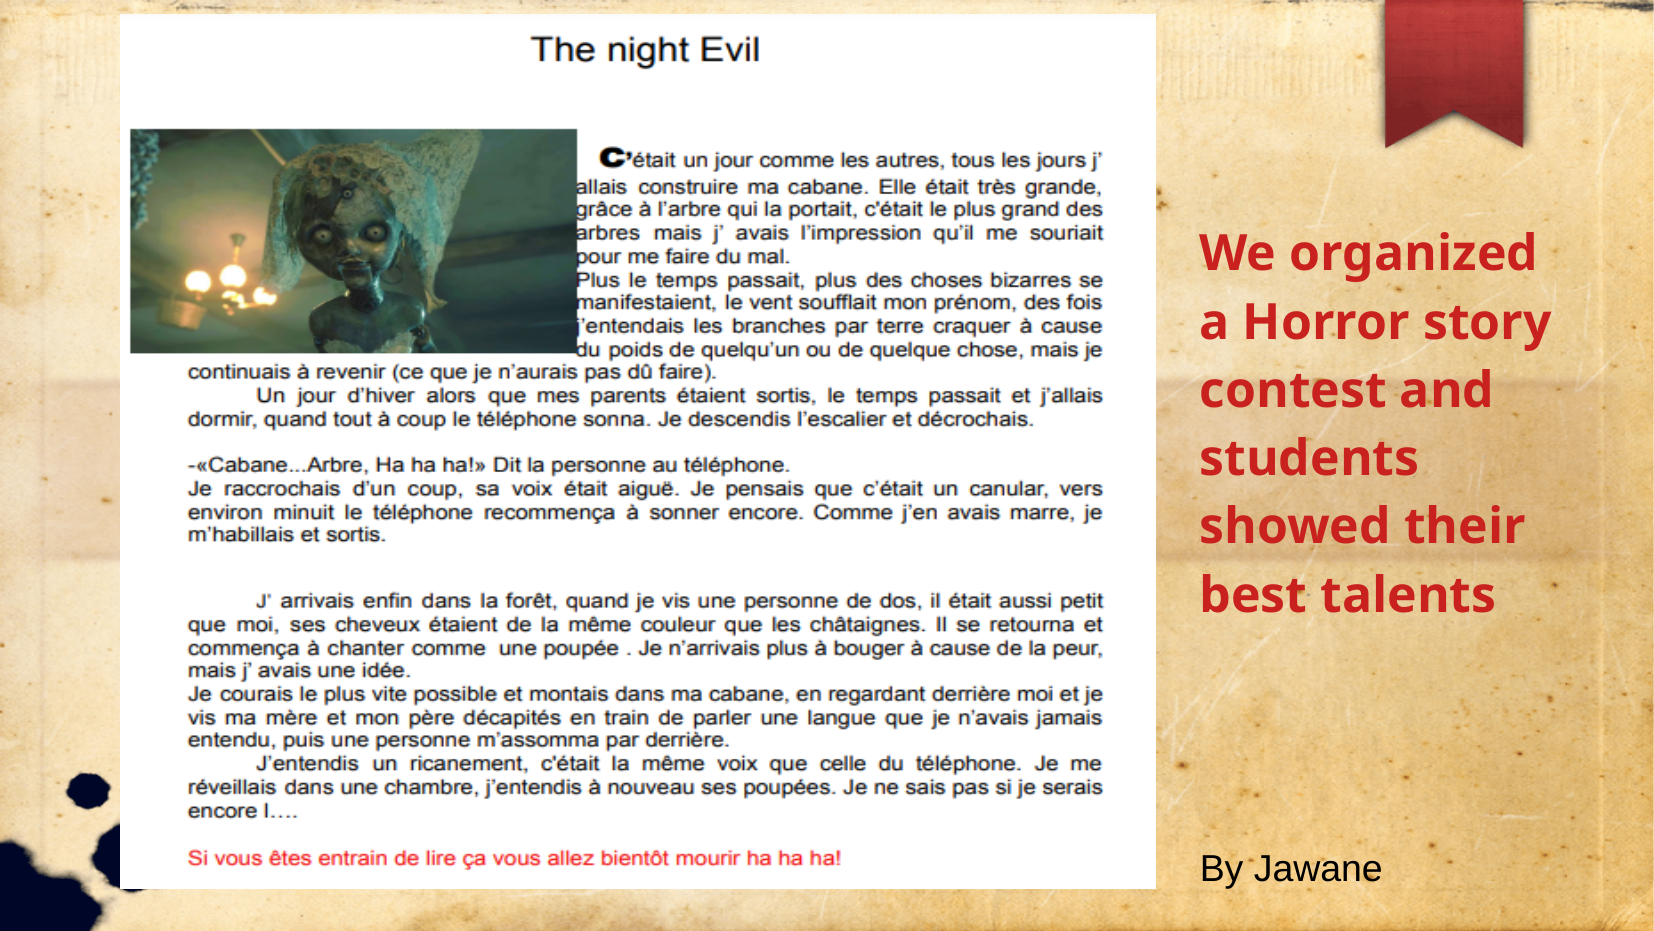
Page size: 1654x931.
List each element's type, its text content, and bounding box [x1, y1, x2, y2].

picture [0, 0, 1654, 931]
text_box We organized a Horror story contest and students showed their best talents [1185, 210, 1591, 642]
text_box By Jawane [1185, 840, 1546, 897]
